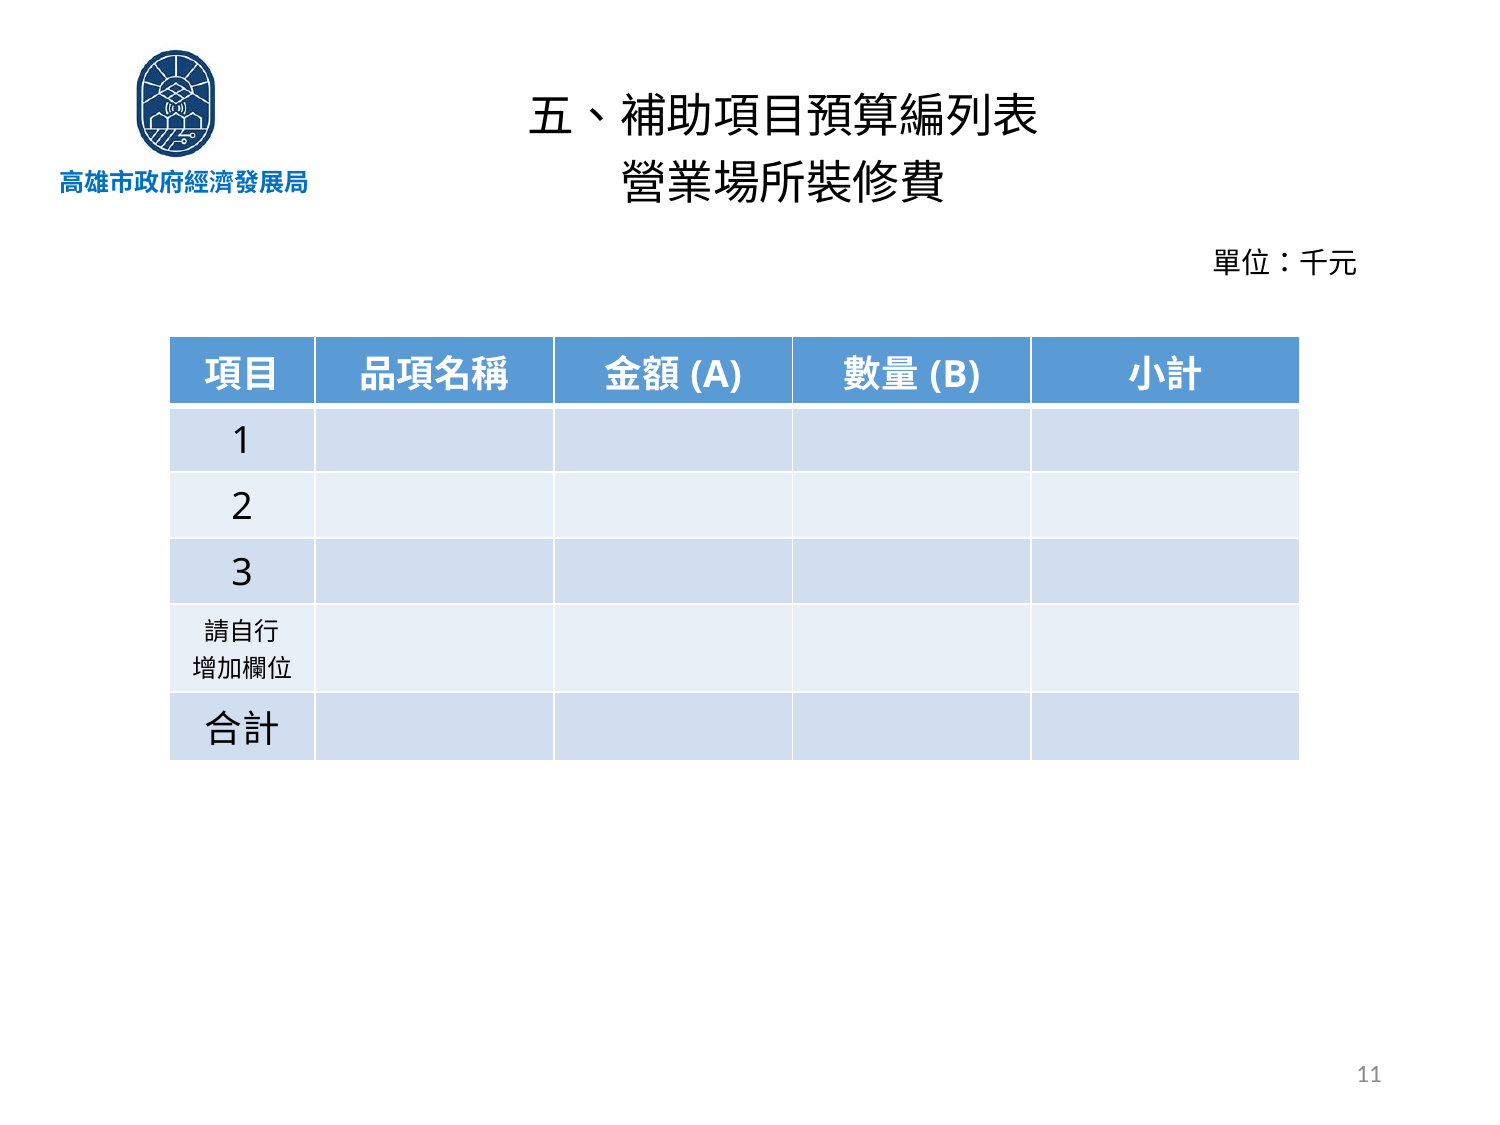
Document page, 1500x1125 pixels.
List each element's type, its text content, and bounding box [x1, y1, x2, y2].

table_cell [555, 693, 792, 760]
table_cell [1032, 539, 1299, 603]
table_cell 2 [170, 473, 314, 537]
table_cell 請自行 增加欄位 [170, 605, 314, 691]
table_header 金額(A) [555, 337, 792, 403]
table_cell [793, 409, 1030, 471]
table_cell [1032, 605, 1299, 691]
table_header 數量(B) [793, 337, 1030, 403]
table_cell [316, 693, 553, 760]
table_cell 合計 [170, 693, 314, 760]
table_cell 3 [170, 539, 314, 603]
picture [103, 30, 248, 174]
table_cell [555, 409, 792, 471]
slide_number <編號> [1059, 1042, 1397, 1103]
table_cell [316, 539, 553, 603]
text_box 五、補助項目預算編列表 營業場所裝修費 [108, 70, 1459, 222]
table_cell [555, 539, 792, 603]
table_header 品項名稱 [316, 337, 553, 403]
table_cell 1 [170, 409, 314, 471]
table_header 項目 [170, 337, 314, 403]
table_cell [793, 473, 1030, 537]
table_cell [1032, 473, 1299, 537]
table_cell [316, 473, 553, 537]
table_header 小計 [1032, 337, 1299, 403]
table_cell [316, 409, 553, 471]
table_cell [793, 605, 1030, 691]
text_box 單位：千元 [1197, 236, 1500, 287]
table_cell [793, 539, 1030, 603]
table_cell [555, 473, 792, 537]
table_cell [793, 693, 1030, 760]
table_cell [1032, 693, 1299, 760]
table_cell [555, 605, 792, 691]
table_cell [316, 605, 553, 691]
table_cell [1032, 409, 1299, 471]
